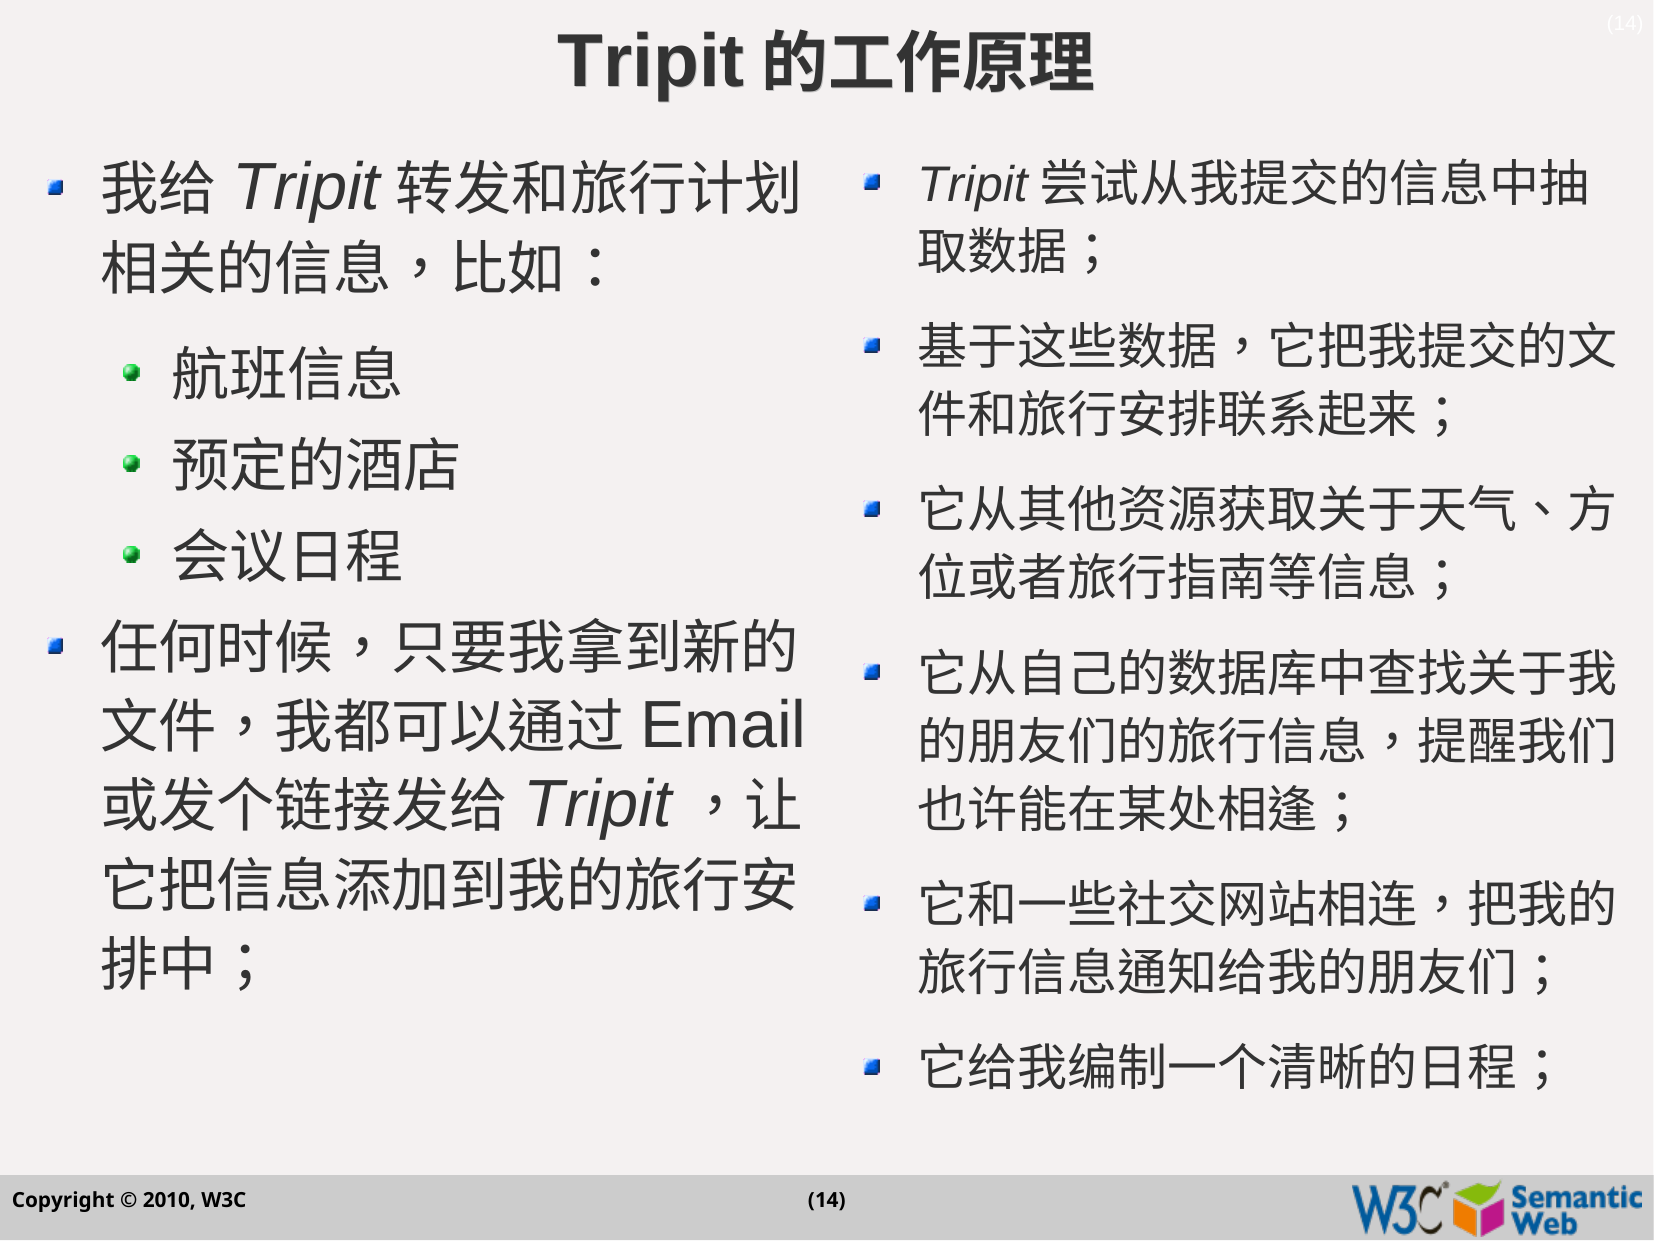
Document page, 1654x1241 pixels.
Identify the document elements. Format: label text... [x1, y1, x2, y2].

picture [1352, 1178, 1642, 1237]
list Tripit尝试从我提交的信息中抽取数据； 基于这些数据，它把我提交的文件和旅行安排联系起来； 它从其他资源获取关于天气、方位或者旅行指南等信息； 它从自己的数据库中查找关于我的朋友们的旅行信息，提醒我们也许能在某处相逢； 它和一些社交网站相连，把我的旅行信息通知给我的朋友们； 它给我编制一个清晰的日程； [846, 147, 1625, 1119]
title Tripit的工作原理 [0, 0, 1654, 119]
list 我给Tripit转发和旅行计划相关的信息，比如： 航班信息 预定的酒店 会议日程 任何时候，只要我拿到新的文件，我都可以通过Email或发个链接发给Tripit，让它把信息添加到我的旅行安排中； [29, 147, 808, 1134]
